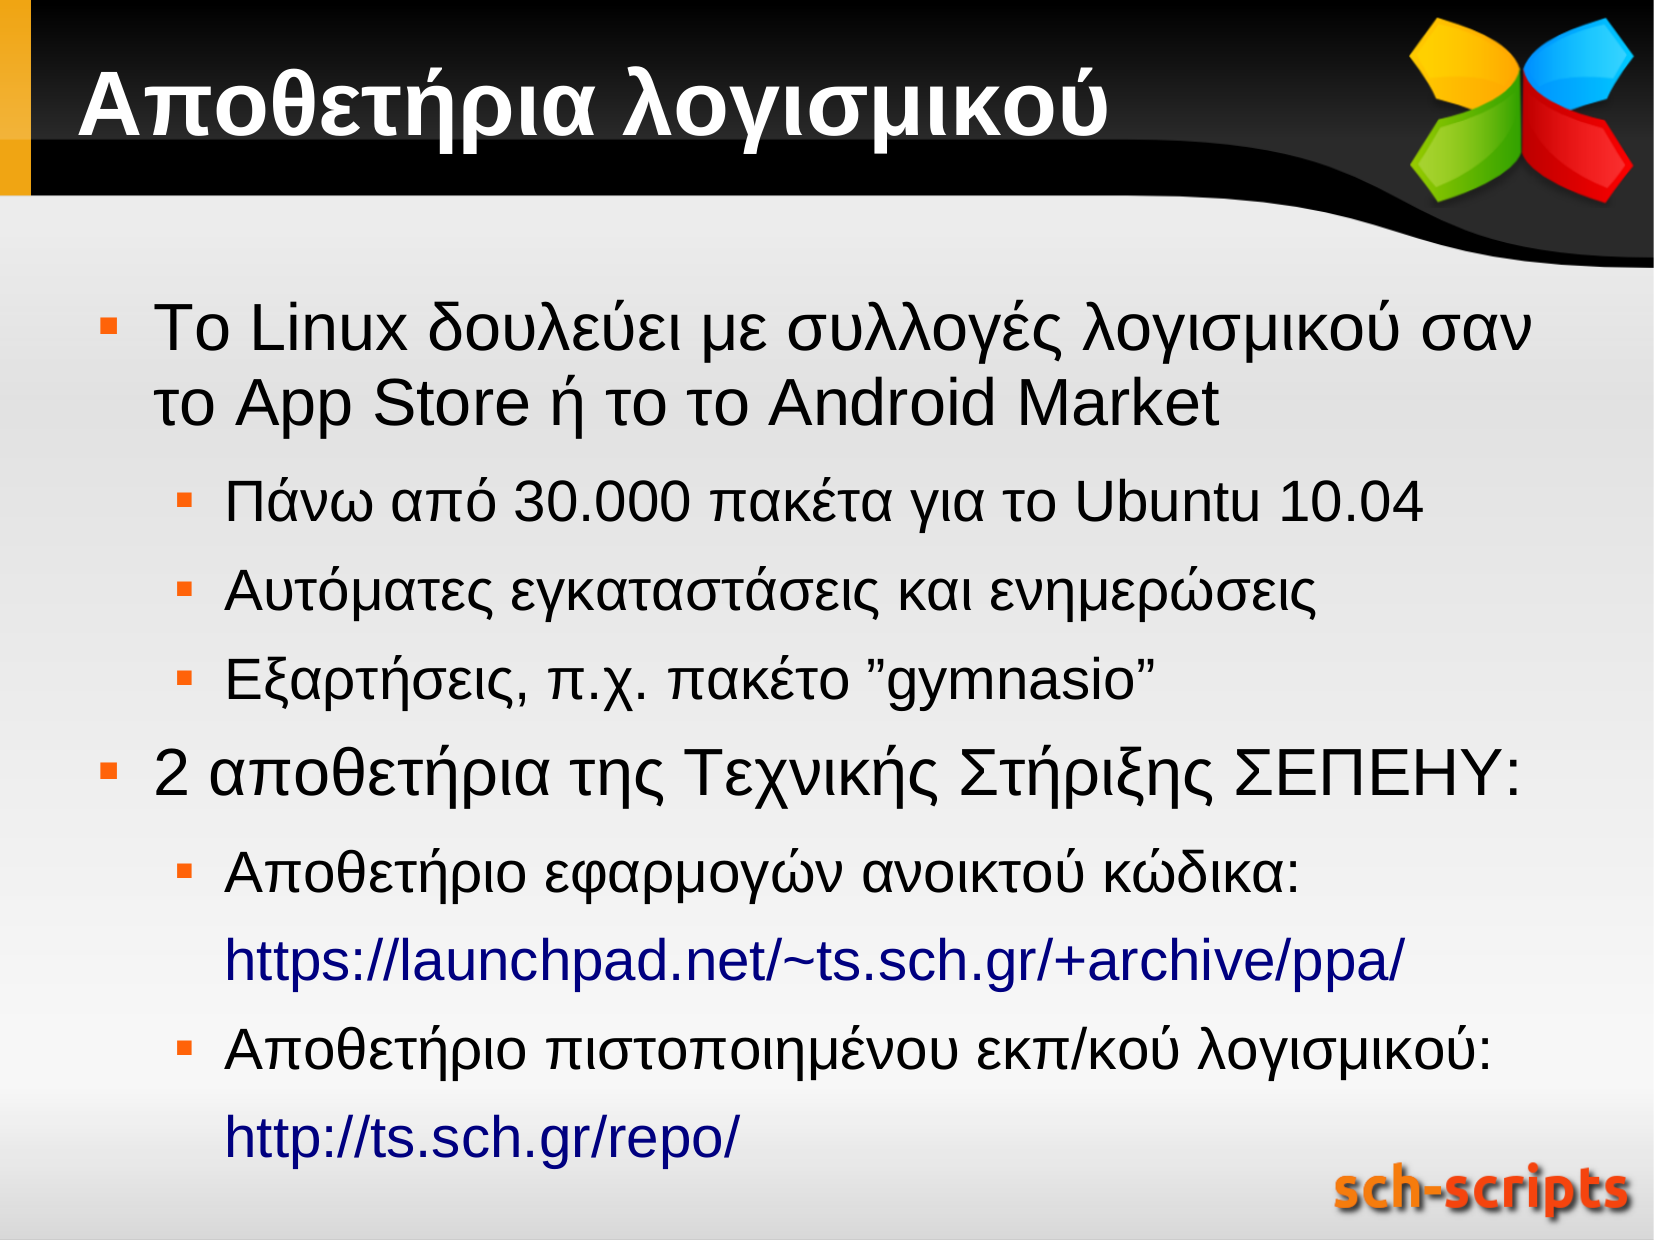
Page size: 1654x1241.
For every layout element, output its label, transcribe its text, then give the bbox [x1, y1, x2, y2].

picture [0, 0, 1654, 1241]
list Το Linux δουλεύει με συλλογές λογισμικού σαν το App Store ή το το Android Market Πάνω από 30.000 πακέτα για το Ubuntu 10.04 Αυτόματες εγκαταστάσεις και ενημερώσεις Εξαρτήσεις, π.χ. πακέτο ”gymnasio” 2 αποθετήρια της Τεχνικής Στήριξης ΣΕΠΕΗΥ: Αποθετήριο εφαρμογών ανοικτού κώδικα: https://launchpad.net/~ts.sch.gr/+archive/ppa/ Αποθετήριο πιστοποιημένου εκπ/κού λογισμικού: http://ts.sch.gr/repo/ [82, 290, 1571, 1171]
title Αποθετήρια λογισμικού [76, 7, 1565, 200]
